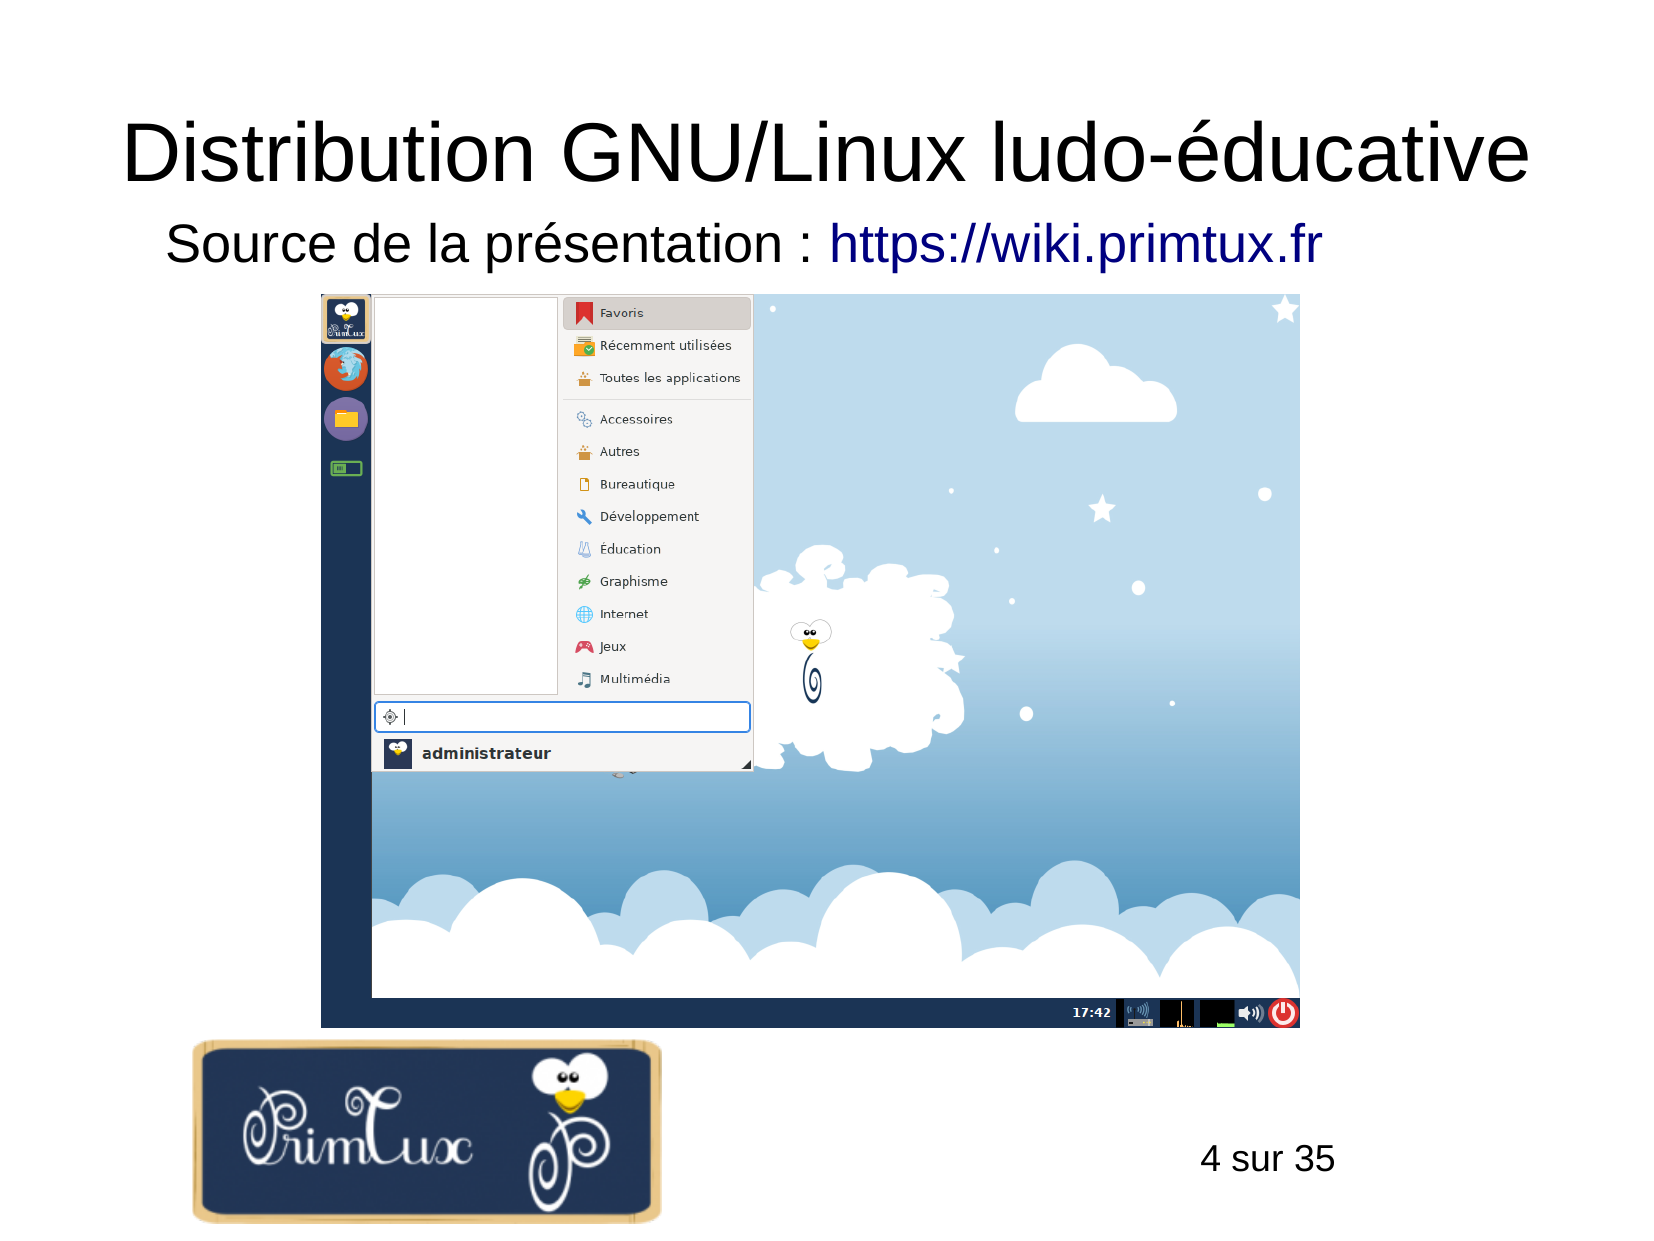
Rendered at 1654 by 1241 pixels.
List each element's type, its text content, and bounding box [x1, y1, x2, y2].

title Distribution GNU/Linux ludo-éducative [82, 49, 1571, 257]
picture [321, 294, 1300, 1028]
list Source de la présentation : https://wiki.primtux.fr [94, 213, 1583, 933]
picture [192, 1039, 662, 1224]
